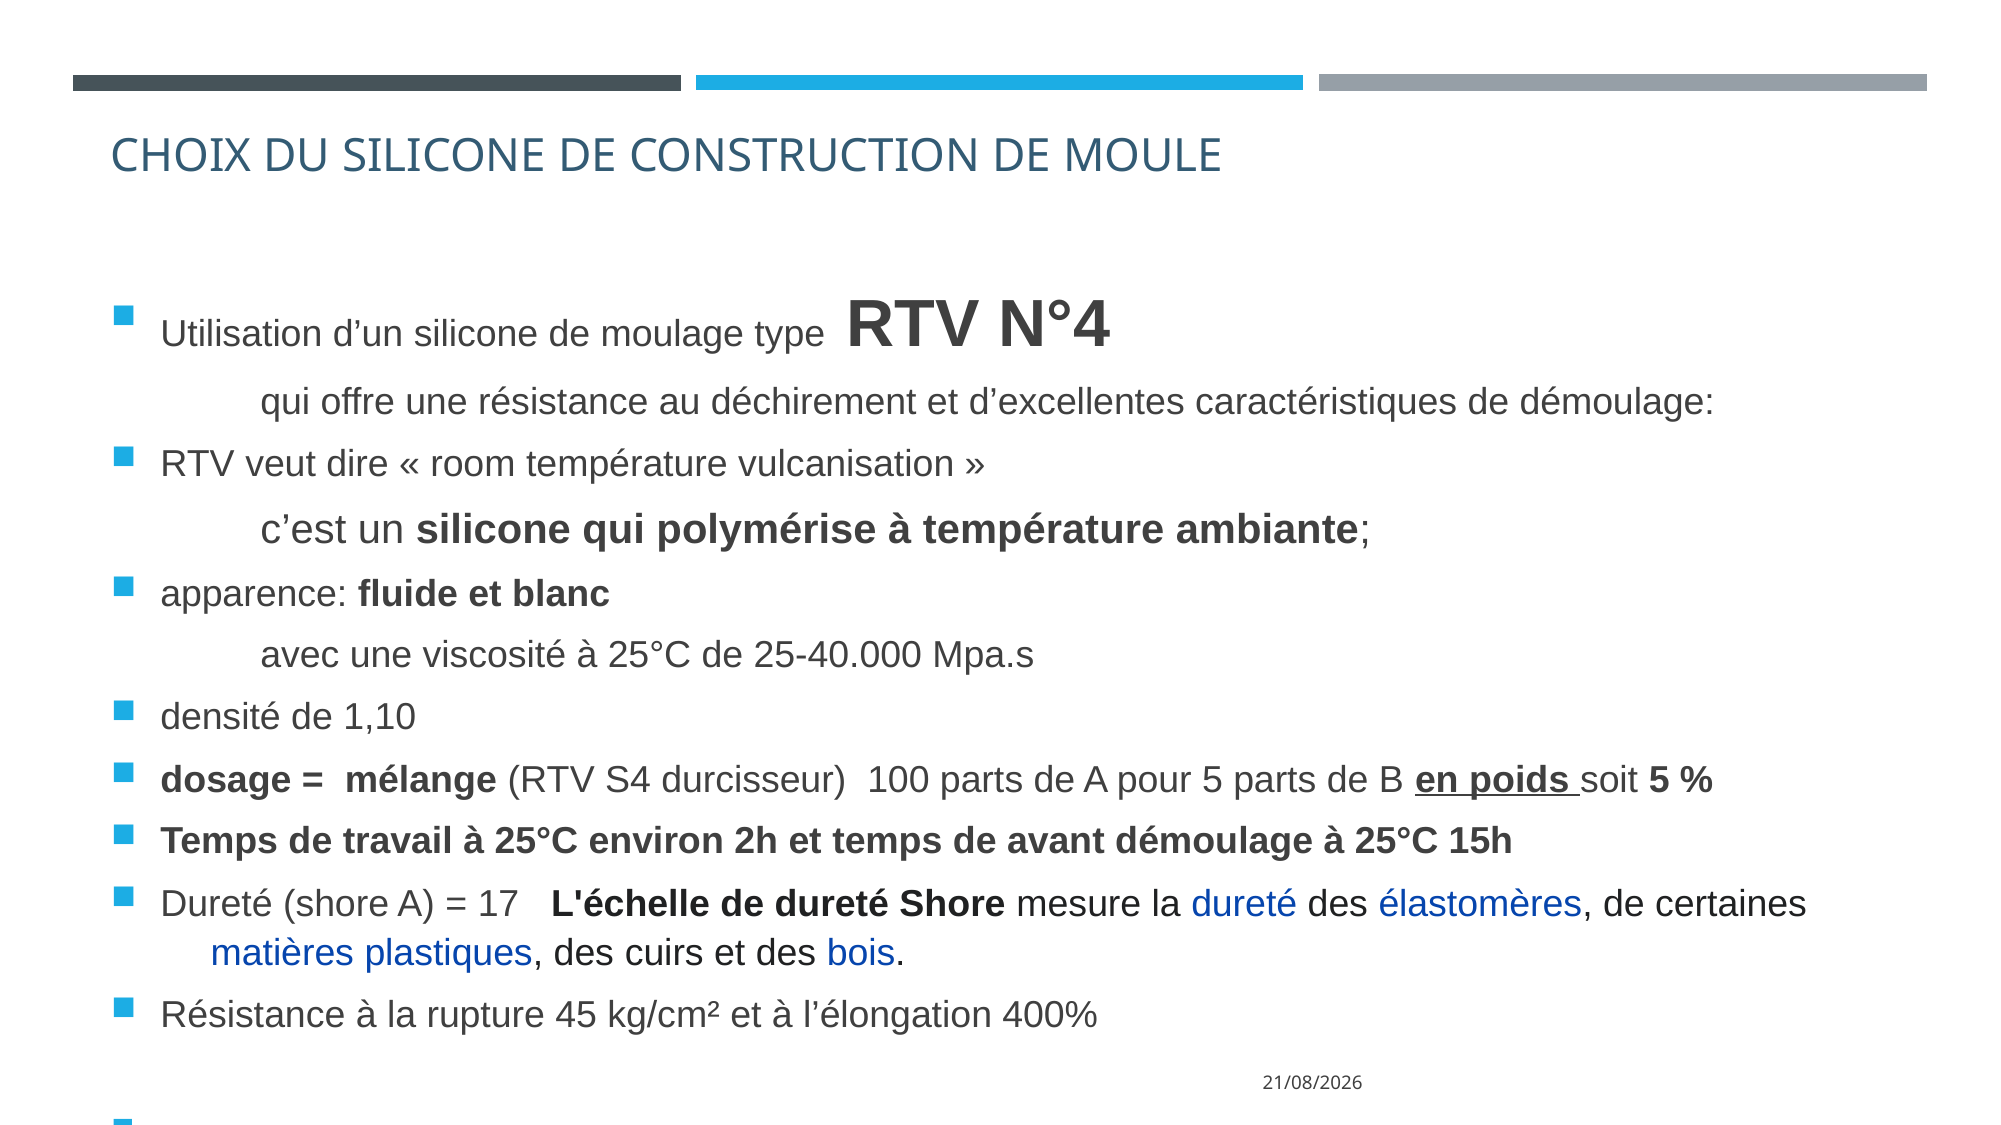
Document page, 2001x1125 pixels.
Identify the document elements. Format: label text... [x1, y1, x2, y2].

list Utilisation d’un silicone de moulage type RTV N°4 qui offre une résistance au déchirement et d’excellentes caractéristiques de démoulage: RTV veut dire « room température vulcanisation » c’est un silicone qui polymérise à température ambiante; apparence: fluide et blanc avec une viscosité à 25°C de 25-40.000 Mpa.s densité de 1,10 dosage = mélange (RTV S4 durcisseur) 100 parts de A pour 5 parts de B en poids soit 5 % Temps de travail à 25°C environ 2h et temps de avant démoulage à 25°C 15h Dureté (shore A) = 17 L'échelle de dureté Shore mesure la dureté des élastomères, de certaines matières plastiques, des cuirs et des bois. Résistance à la rupture 45 kg/cm² et à l’élongation 400% [95, 196, 1905, 1125]
text_box 22/10/2021 [1247, 1053, 1715, 1114]
title Choix du silicone de construction de moule [95, 115, 1905, 188]
